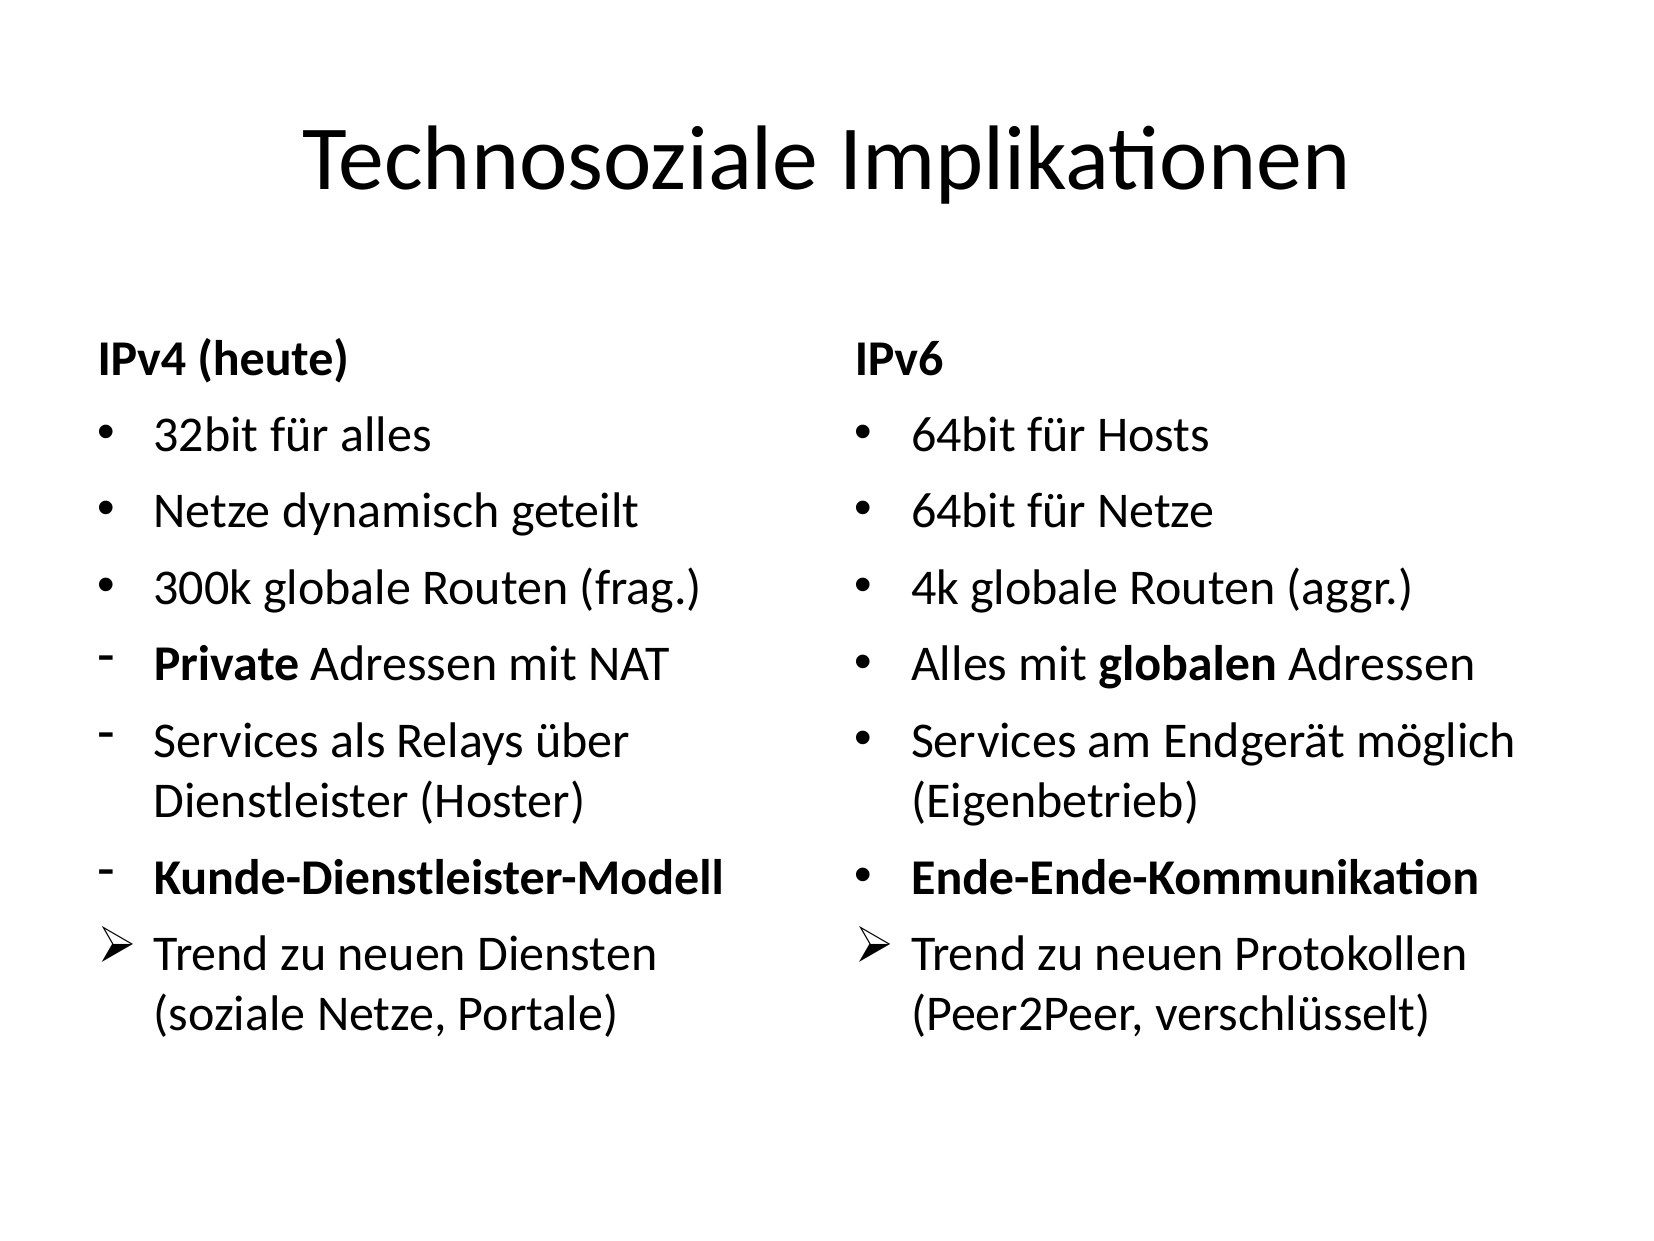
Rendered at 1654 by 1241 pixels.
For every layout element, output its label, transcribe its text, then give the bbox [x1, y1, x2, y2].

list 64bit für Hosts 64bit für Netze 4k globale Routen (aggr.) Alles mit globalen Adressen Services am Endgerät möglich (Eigenbetrieb) Ende-Ende-Kommunikation Trend zu neuen Protokollen (Peer2Peer, verschlüsselt) [839, 393, 1571, 1108]
list 32bit für alles Netze dynamisch geteilt 300k globale Routen (frag.) Private Adressen mit NAT Services als Relays über Dienstleister (Hoster) Kunde-Dienstleister-Modell Trend zu neuen Diensten (soziale Netze, Portale) [82, 393, 814, 1108]
list IPv4 (heute) [82, 277, 814, 393]
list IPv6 [839, 277, 1571, 393]
title Technosoziale Implikationen [82, 49, 1571, 257]
